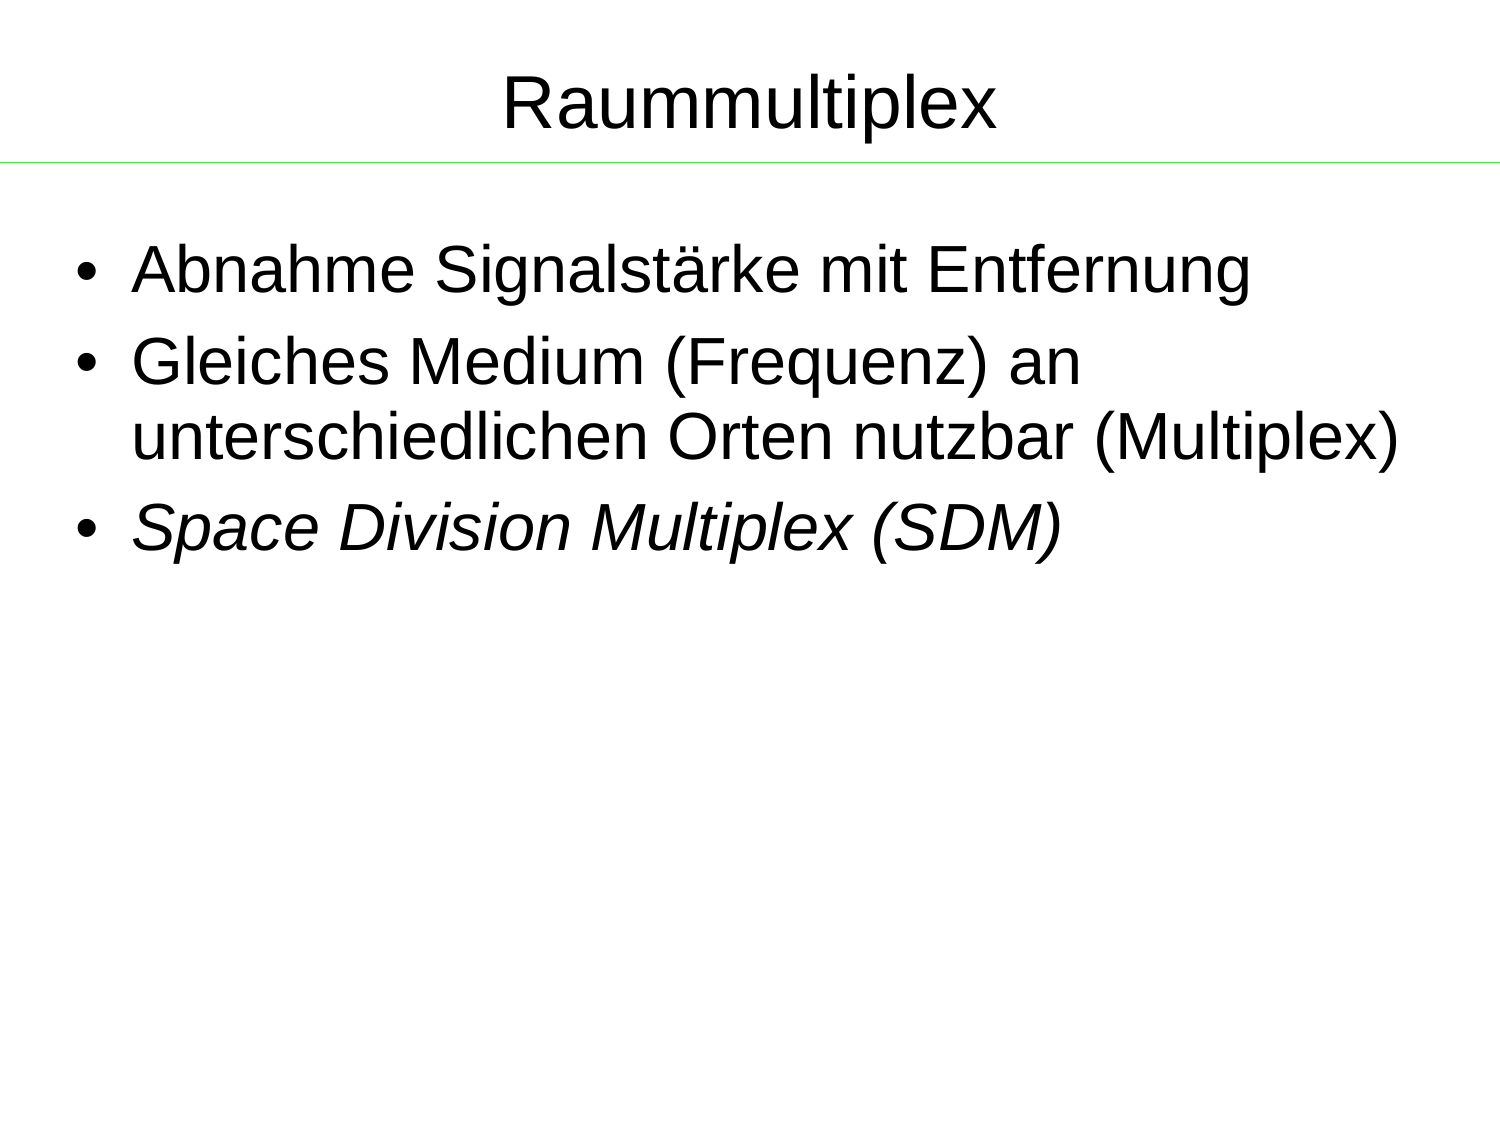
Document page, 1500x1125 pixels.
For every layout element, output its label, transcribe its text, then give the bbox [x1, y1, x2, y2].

title Raummultiplex [75, 49, 1426, 156]
list Abnahme Signalstärke mit Entfernung Gleiches Medium (Frequenz) an unterschiedlichen Orten nutzbar (Multiplex) Space Division Multiplex (SDM) [75, 232, 1426, 1001]
